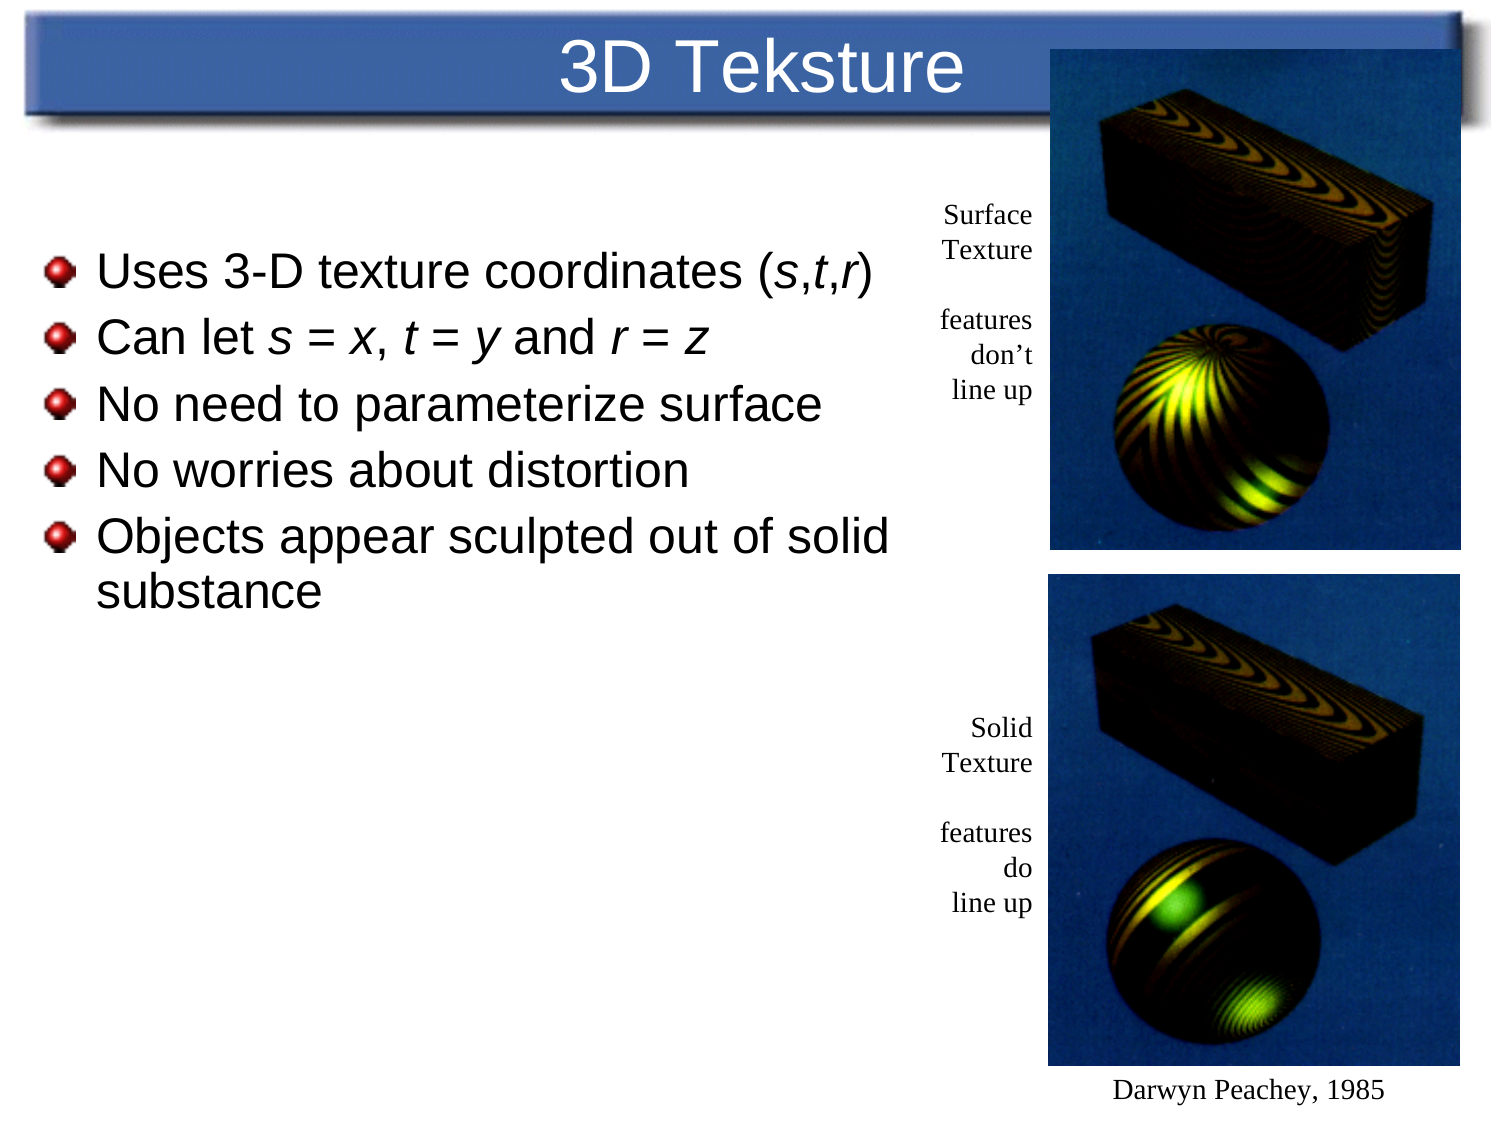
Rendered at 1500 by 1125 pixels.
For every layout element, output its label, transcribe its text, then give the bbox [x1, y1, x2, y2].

text_box Darwyn Peachey, 1985 [1097, 1062, 1401, 1113]
title 3D Teksture [24, 0, 1500, 126]
chart [1050, 50, 1461, 550]
list Uses 3-D texture coordinates (s,t,r) Can let s = x, t = y and r = z No need to parameterize surface No worries about distortion Objects appear sculpted out of solid substance [24, 237, 925, 1000]
picture [1461, 126, 1491, 135]
chart [1048, 575, 1460, 1066]
text_box Solid Texture features do line up [924, 700, 1048, 926]
picture [23, 8, 1050, 135]
text_box Surface Texture features don’t line up [924, 187, 1048, 414]
